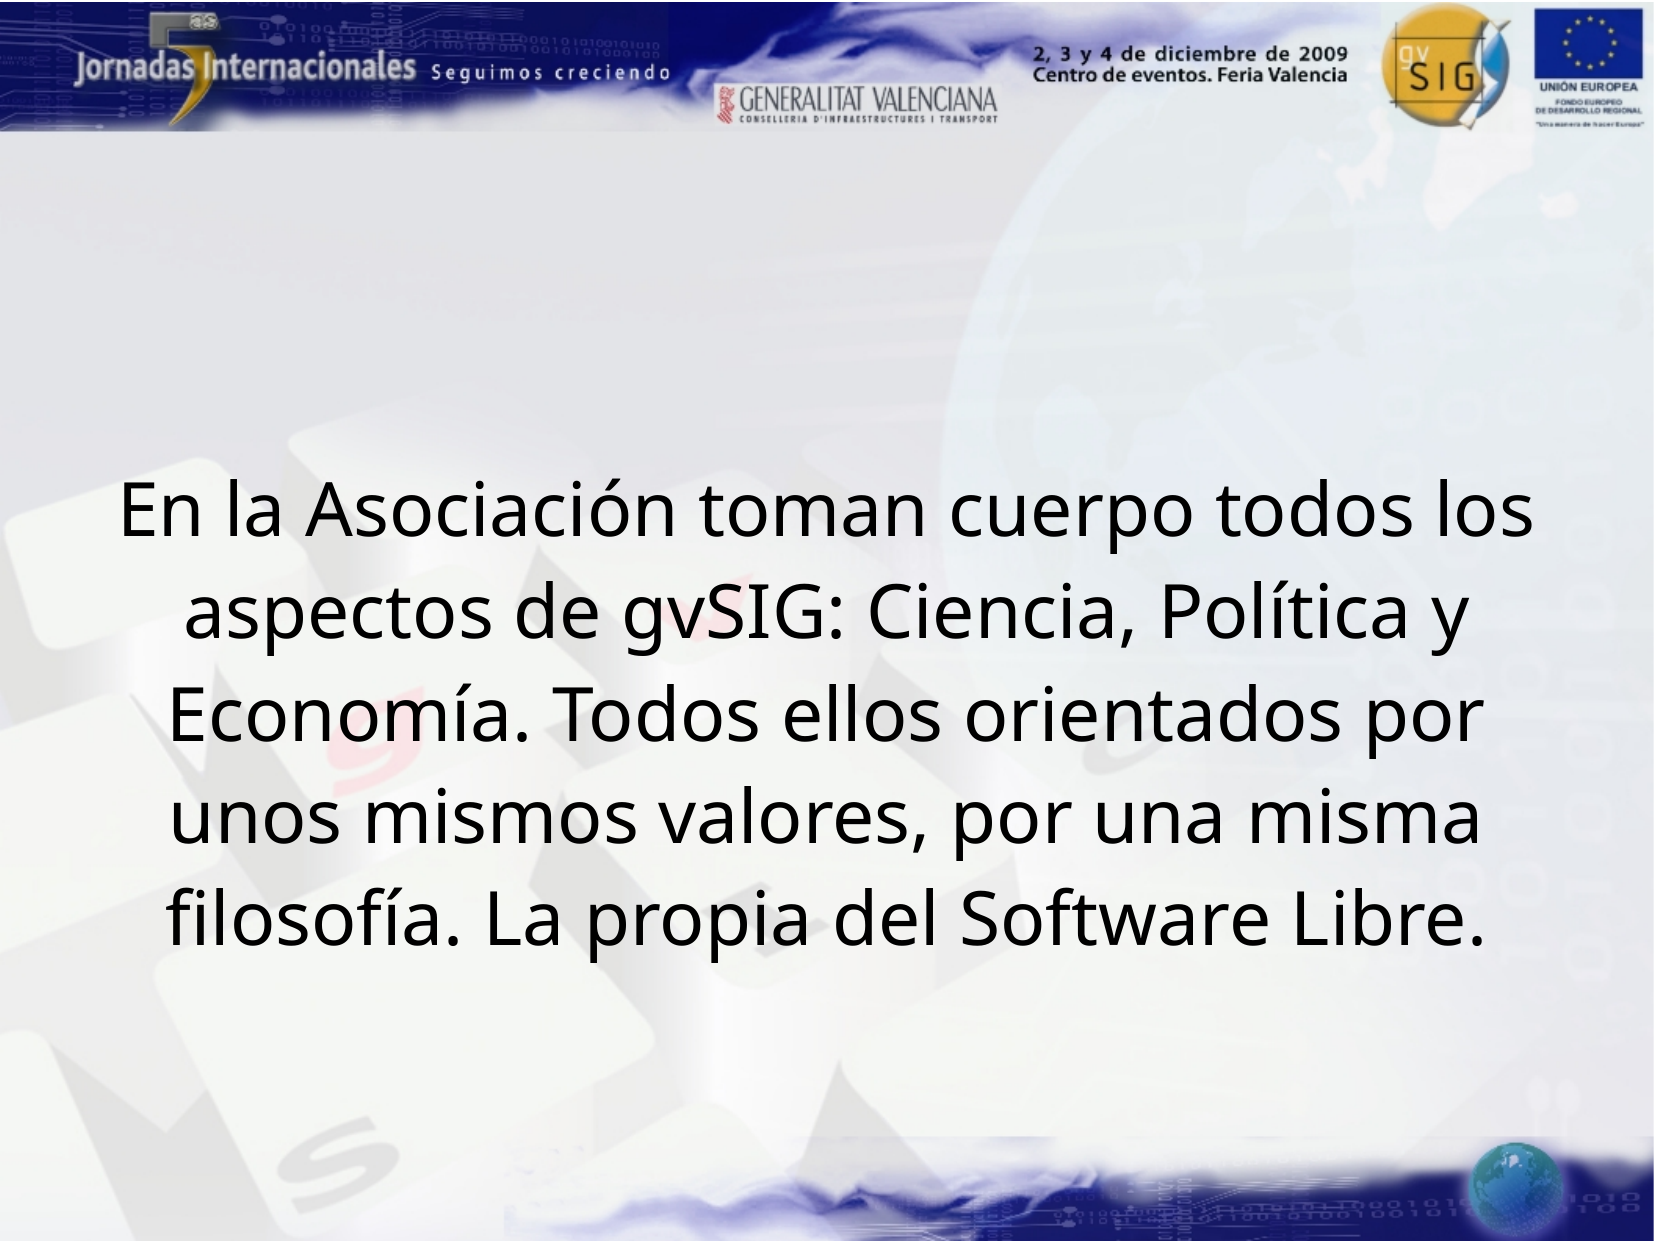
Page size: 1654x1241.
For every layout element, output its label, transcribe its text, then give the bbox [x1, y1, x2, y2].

text_box En la Asociación toman cuerpo todos los aspectos de gvSIG: Ciencia, Política y Economía. Todos ellos orientados por unos mismos valores, por una misma filosofía. La propia del Software Libre. [88, 448, 1565, 924]
picture [0, 2, 1654, 1241]
